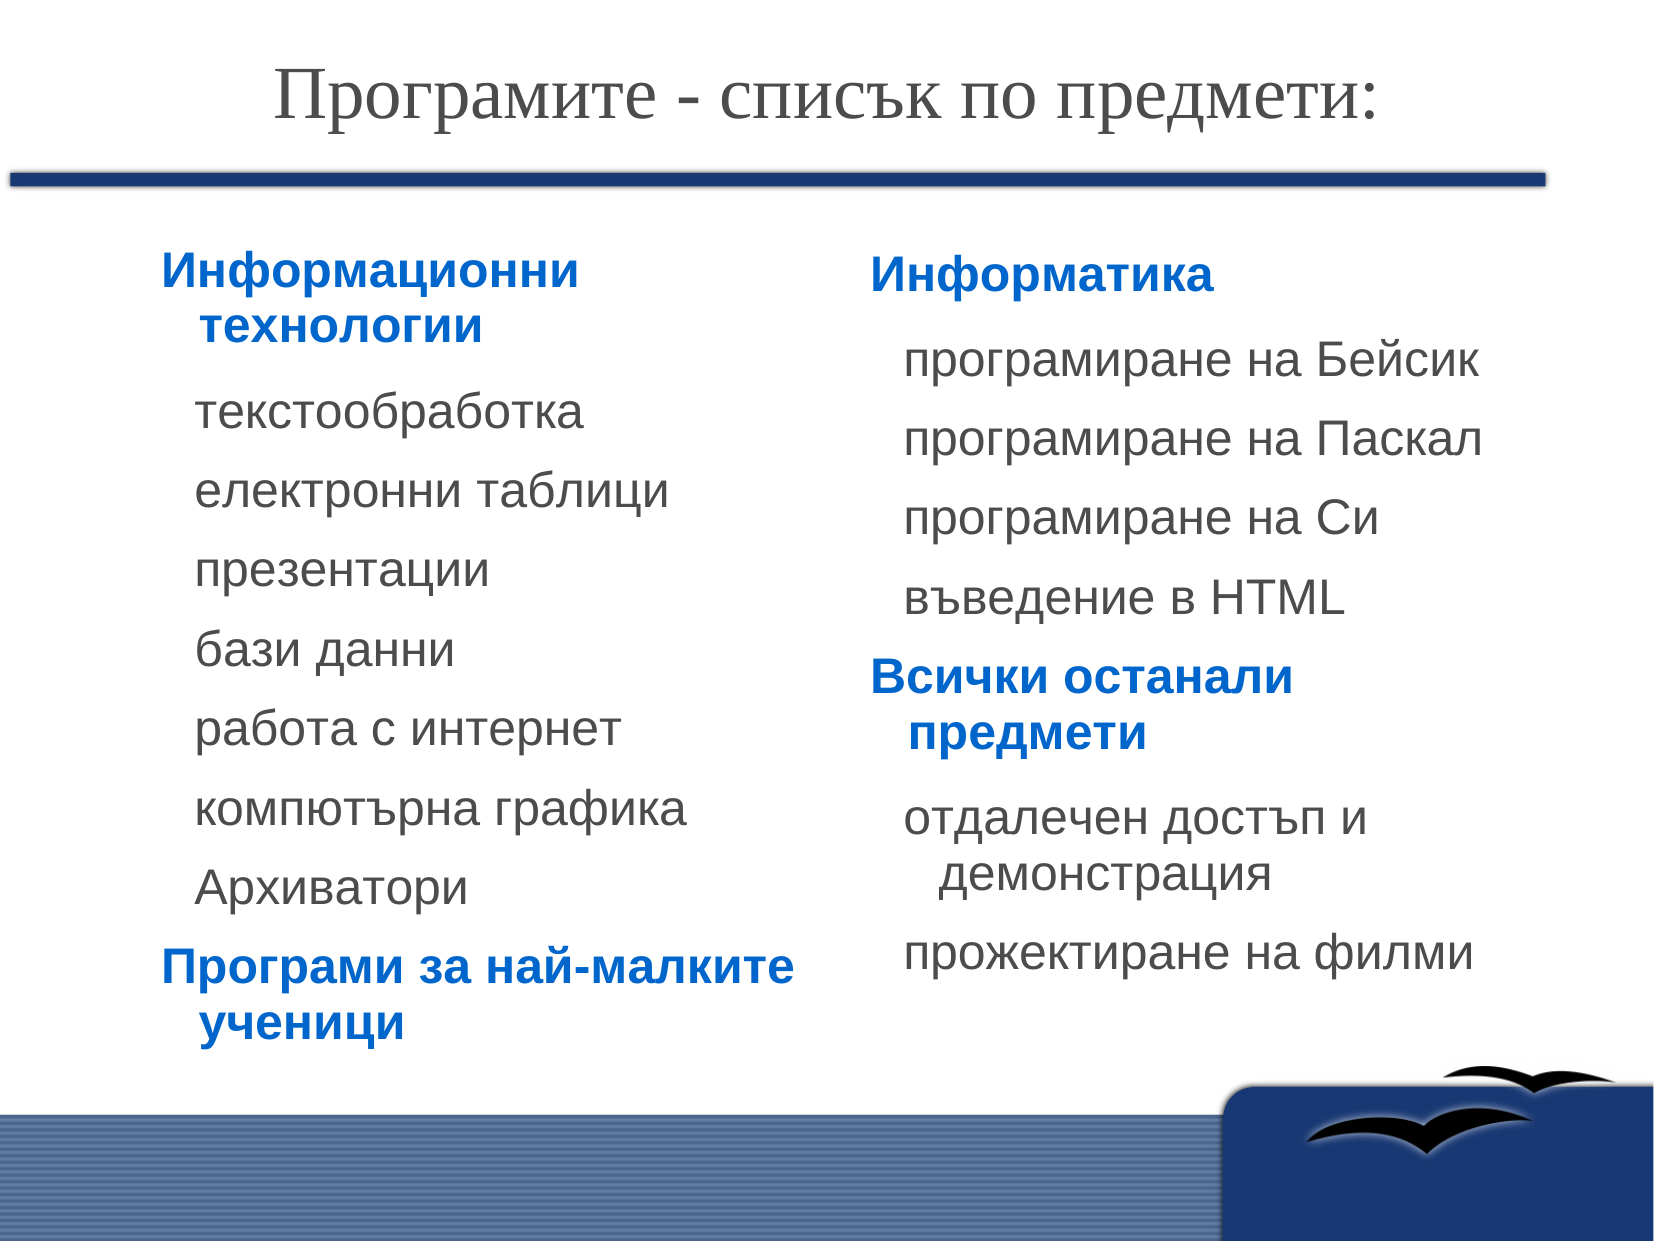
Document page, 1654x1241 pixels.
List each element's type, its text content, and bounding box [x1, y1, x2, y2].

list Информатика програмиране на Бейсик програмиране на Паскал програмиране на Си въведение в HTML Всички останали предмети отдалечен достъп и демонстрация прожектиране на филми [832, 245, 1522, 1026]
picture [0, 0, 1654, 1241]
list Информационни технологии текстообработка електронни таблици презентации бази данни работа с интернет компютърна графика Архиватори Програми за най-малките ученици [123, 241, 813, 1056]
title Програмите - списък по предмети: [121, 23, 1534, 164]
